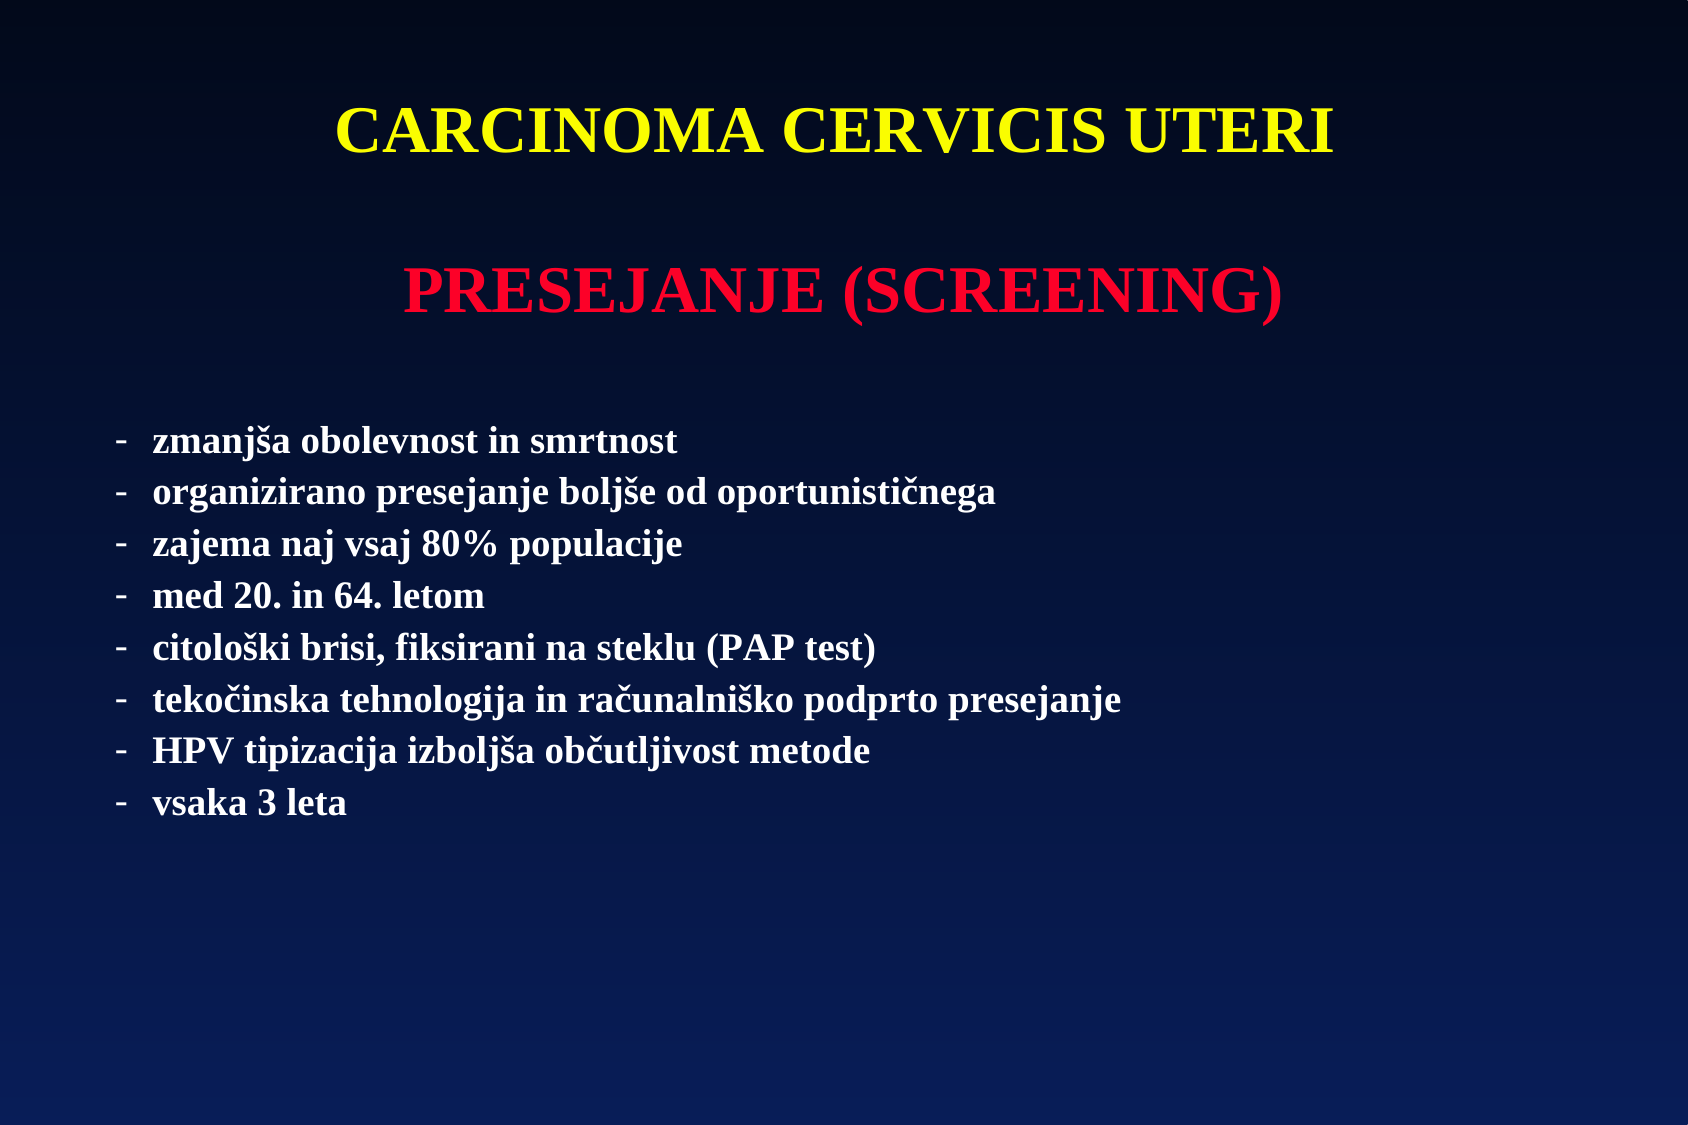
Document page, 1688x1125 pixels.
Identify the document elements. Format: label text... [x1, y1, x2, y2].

title CARCINOMA CERVICIS UTERI PRESEJANJE (SCREENING) [0, 0, 1688, 413]
list zmanjša obolevnost in smrtnost organizirano presejanje boljše od oportunističnega zajema naj vsaj 80% populacije med 20. in 64. letom citološki brisi, fiksirani na steklu (PAP test) tekočinska tehnologija in računalniško podprto presejanje HPV tipizacija izboljša občutljivost metode vsaka 3 leta [99, 412, 1638, 938]
